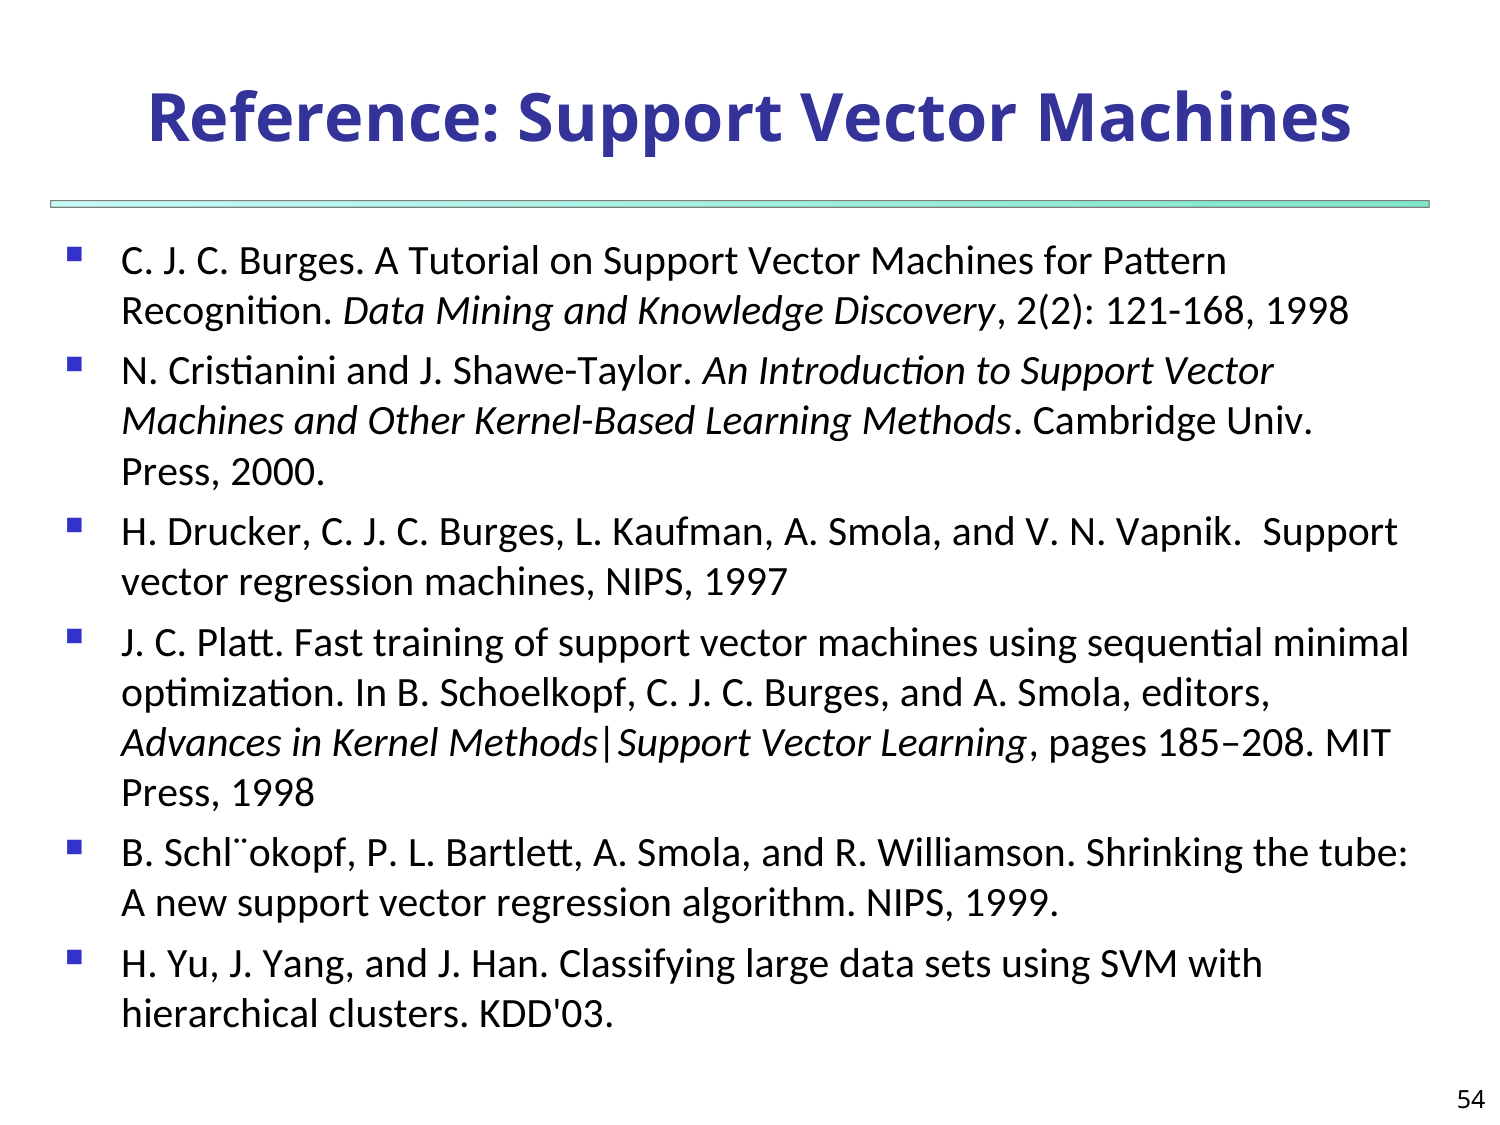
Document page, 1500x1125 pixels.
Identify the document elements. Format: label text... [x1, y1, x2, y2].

title Reference: Support Vector Machines [0, 62, 1500, 163]
list C. J. C. Burges. A Tutorial on Support Vector Machines for Pattern Recognition. Data Mining and Knowledge Discovery, 2(2): 121-168, 1998 N. Cristianini and J. Shawe-Taylor. An Introduction to Support Vector Machines and Other Kernel-Based Learning Methods. Cambridge Univ. Press, 2000. H. Drucker, C. J. C. Burges, L. Kaufman, A. Smola, and V. N. Vapnik. Support vector regression machines, NIPS, 1997 J. C. Platt. Fast training of support vector machines using sequential minimal optimization. In B. Schoelkopf, C. J. C. Burges, and A. Smola, editors, Advances in Kernel Methods|Support Vector Learning, pages 185–208. MIT Press, 1998 B. Schl¨okopf, P. L. Bartlett, A. Smola, and R. Williamson. Shrinking the tube: A new support vector regression algorithm. NIPS, 1999. H. Yu, J. Yang, and J. Han. Classifying large data sets using SVM with hierarchical clusters. KDD'03. [49, 224, 1438, 1125]
text_box <number> [1187, 1062, 1500, 1125]
